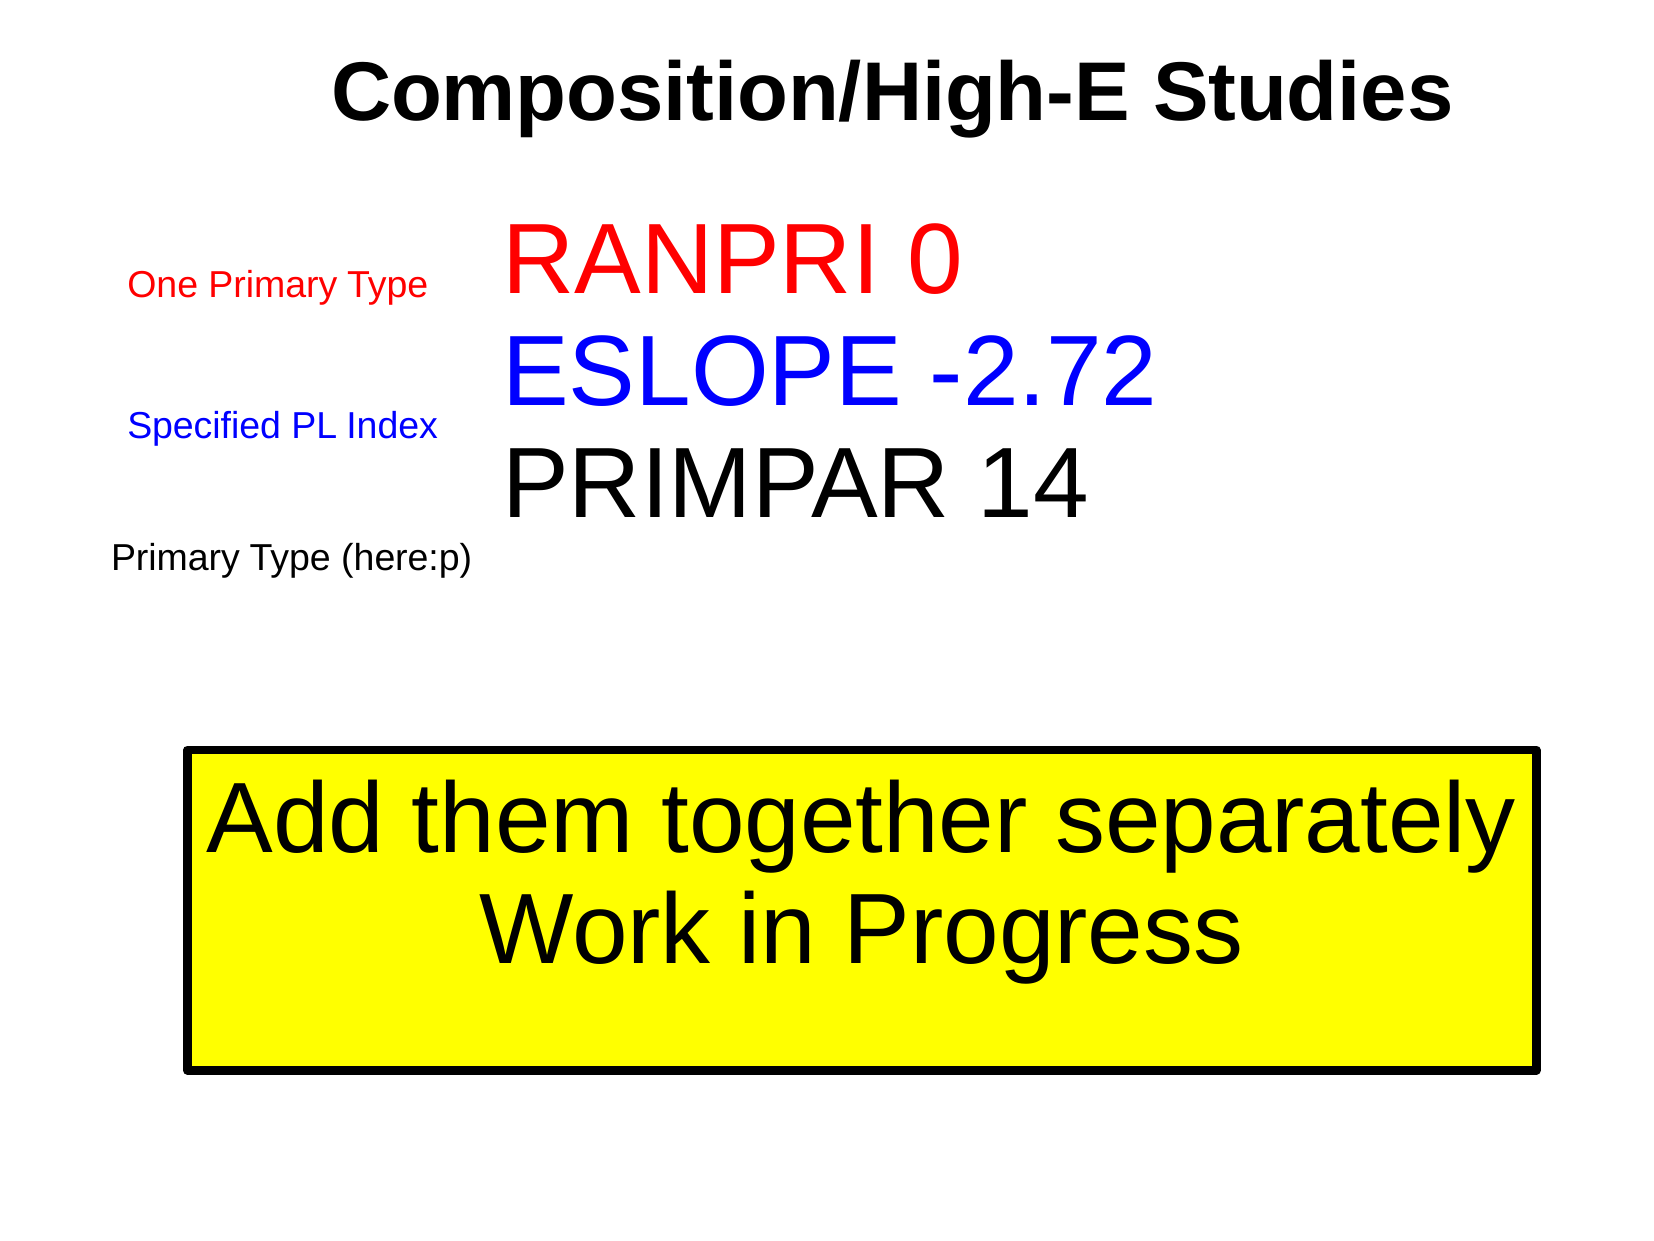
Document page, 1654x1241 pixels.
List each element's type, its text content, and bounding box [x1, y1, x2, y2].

text_box RANPRI 0 ESLOPE -2.72 PRIMPAR 14 [487, 196, 1167, 656]
text_box Add them together separately Work in Progress [187, 750, 1533, 1071]
text_box Specified PL Index [112, 397, 454, 468]
text_box One Primary Type [112, 256, 444, 328]
text_box Primary Type (here:p) [96, 529, 488, 601]
text_box Composition/High-E Studies [316, 37, 1470, 179]
